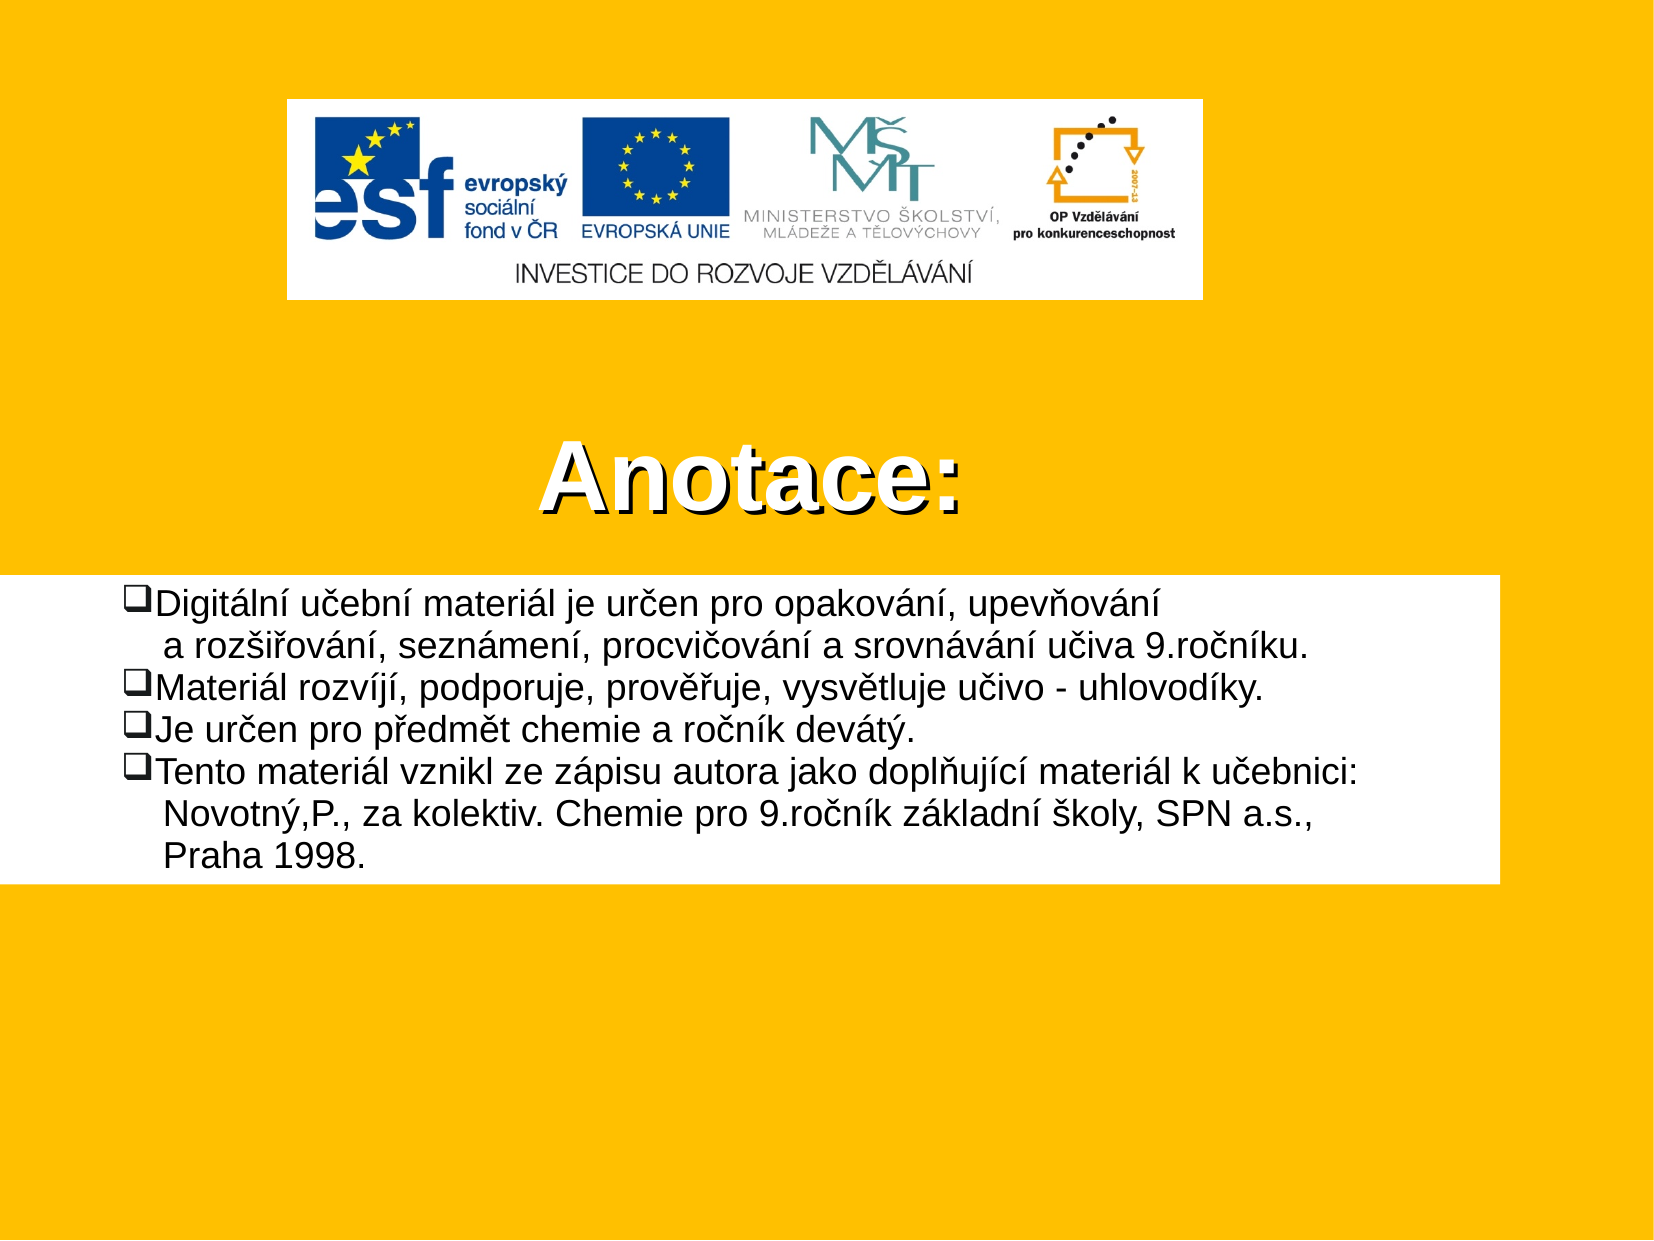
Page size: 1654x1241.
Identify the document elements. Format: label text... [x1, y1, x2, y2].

title Anotace: [112, 349, 1388, 575]
picture [287, 99, 1203, 300]
text_box Digitální učební materiál je určen pro opakování, upevňování a rozšiřování, seznámení, procvičování a srovnávání učiva 9.ročníku. Materiál rozvíjí, podporuje, prověřuje, vysvětluje učivo - uhlovodíky. Je určen pro předmět chemie a ročník devátý. Tento materiál vznikl ze zápisu autora jako doplňující materiál k učebnici: Novotný,P., za kolektiv. Chemie pro 9.ročník základní školy, SPN a.s., Praha 1998. [0, 575, 1501, 885]
